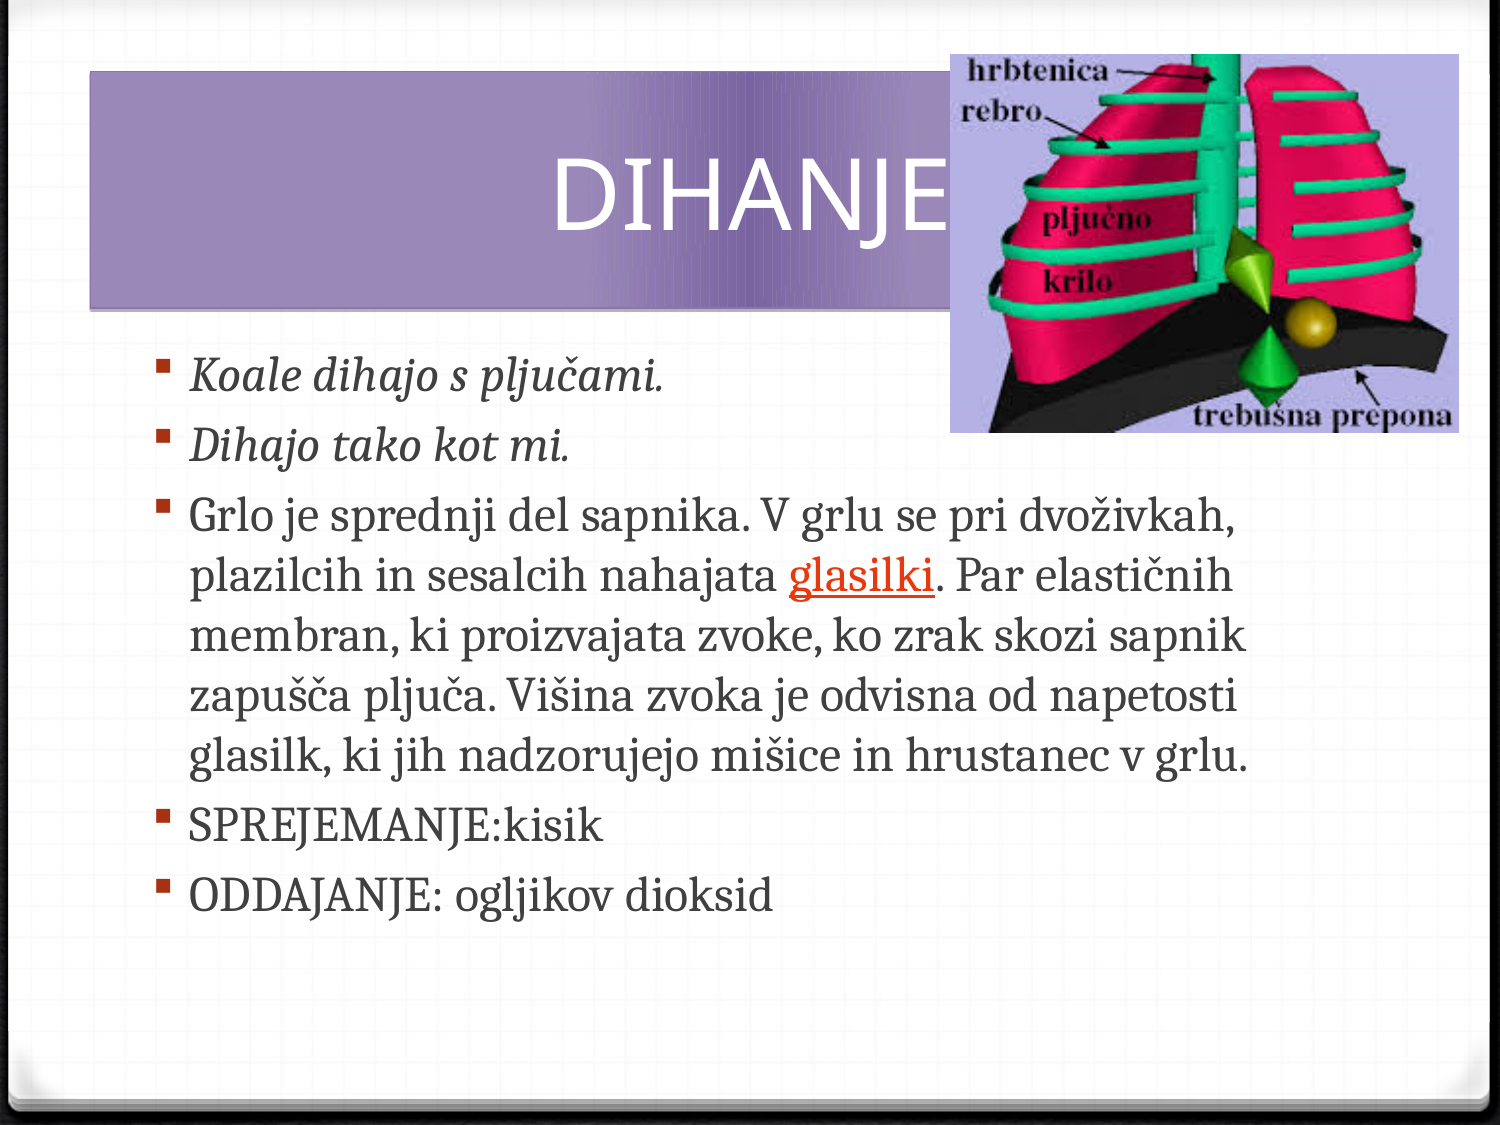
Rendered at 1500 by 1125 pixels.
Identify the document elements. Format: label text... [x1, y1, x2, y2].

title DIHANJE [90, 71, 950, 309]
picture [0, 0, 1500, 1125]
list Koale dihajo s pljučami. Dihajo tako kot mi. Grlo je sprednji del sapnika. V grlu se pri dvoživkah, plazilcih in sesalcih nahajata glasilki. Par elastičnih membran, ki proizvajata zvoke, ko zrak skozi sapnik zapušča pljuča. Višina zvoka je odvisna od napetosti glasilk, ki jih nadzorujejo mišice in hrustanec v grlu. SPREJEMANJE:kisik ODDAJANJE: ogljikov dioksid [137, 334, 1363, 983]
